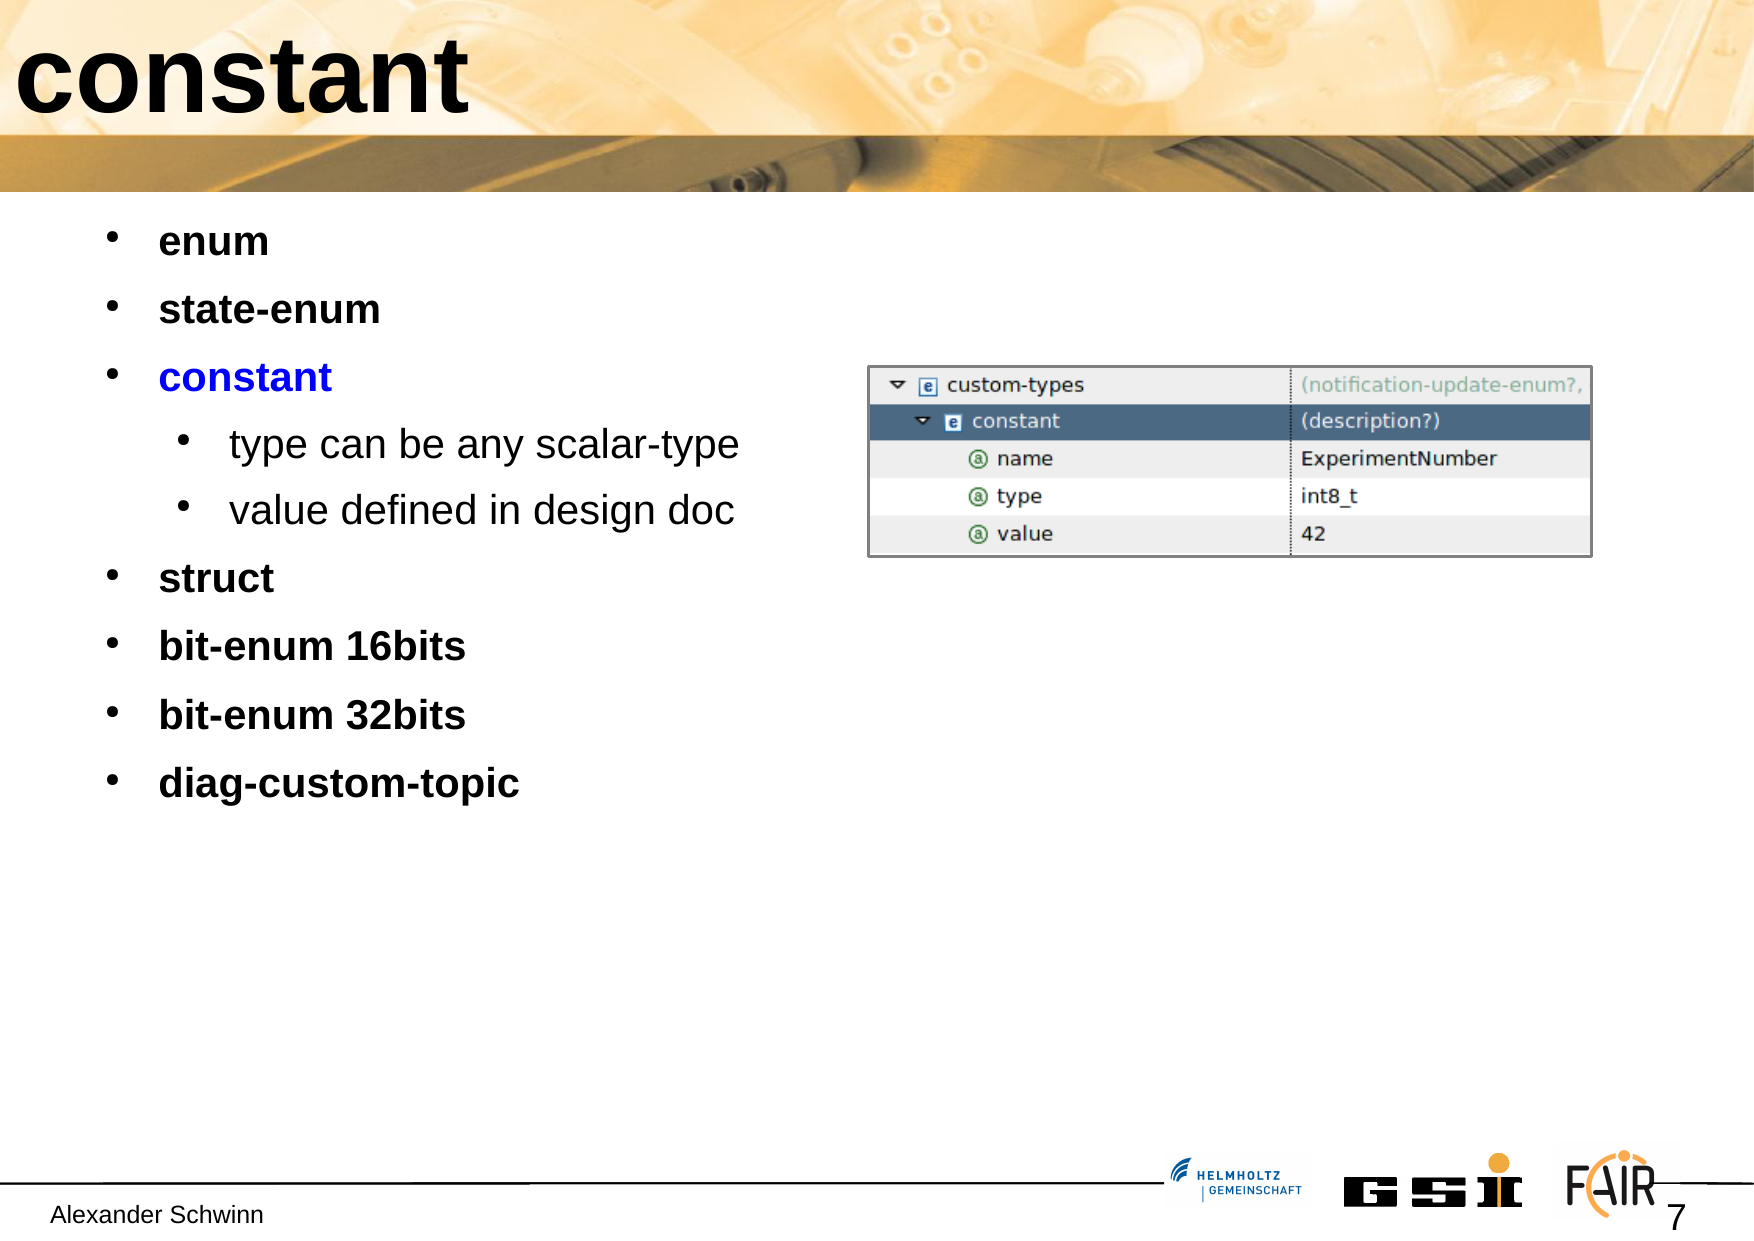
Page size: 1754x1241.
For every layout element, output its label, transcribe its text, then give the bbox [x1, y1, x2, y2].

picture [1344, 1201, 1522, 1207]
picture [1553, 1141, 1682, 1220]
picture [1164, 1201, 1310, 1208]
picture [869, 367, 1591, 556]
list enum state-enum constant type can be any scalar-type value defined in design doc struct bit-enum 16bits bit-enum 32bits diag-custom-topic [87, 213, 1636, 1201]
title constant [0, 0, 1754, 143]
picture [0, 143, 1754, 193]
